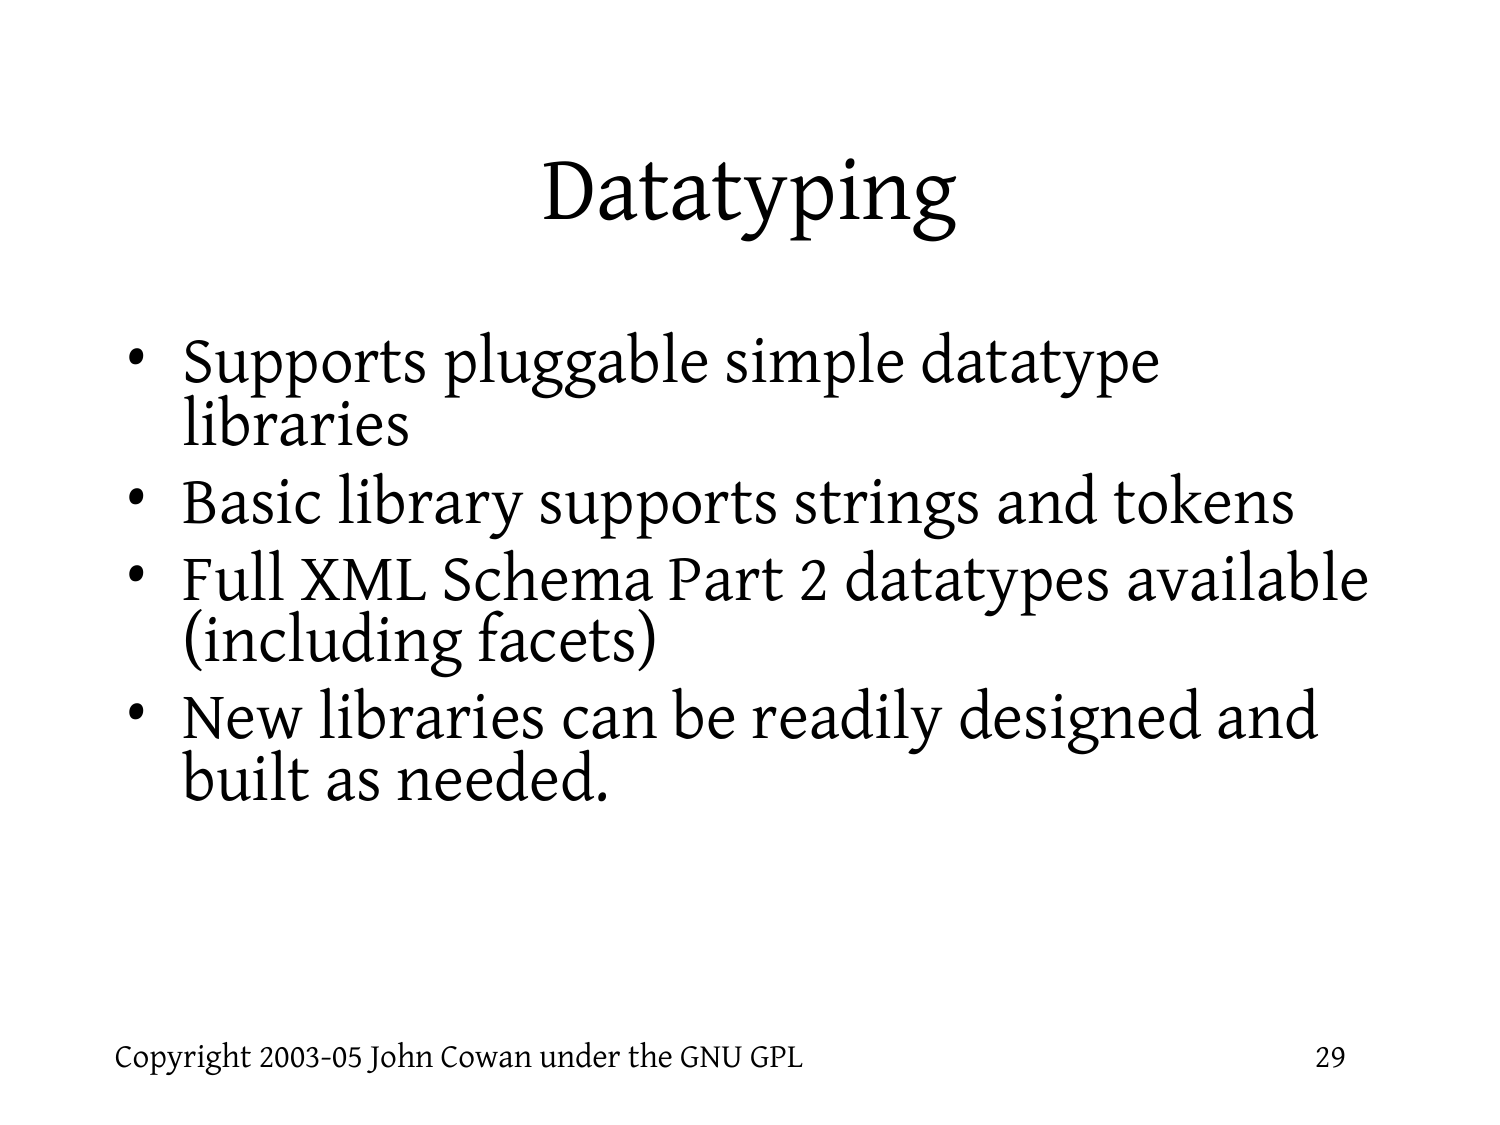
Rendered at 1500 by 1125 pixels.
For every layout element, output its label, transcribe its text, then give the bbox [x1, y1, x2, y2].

title Datatyping [112, 99, 1388, 288]
list Supports pluggable simple datatype libraries Basic library supports strings and tokens Full XML Schema Part 2 datatypes available (including facets) New libraries can be readily designed and built as needed. [112, 324, 1388, 1000]
